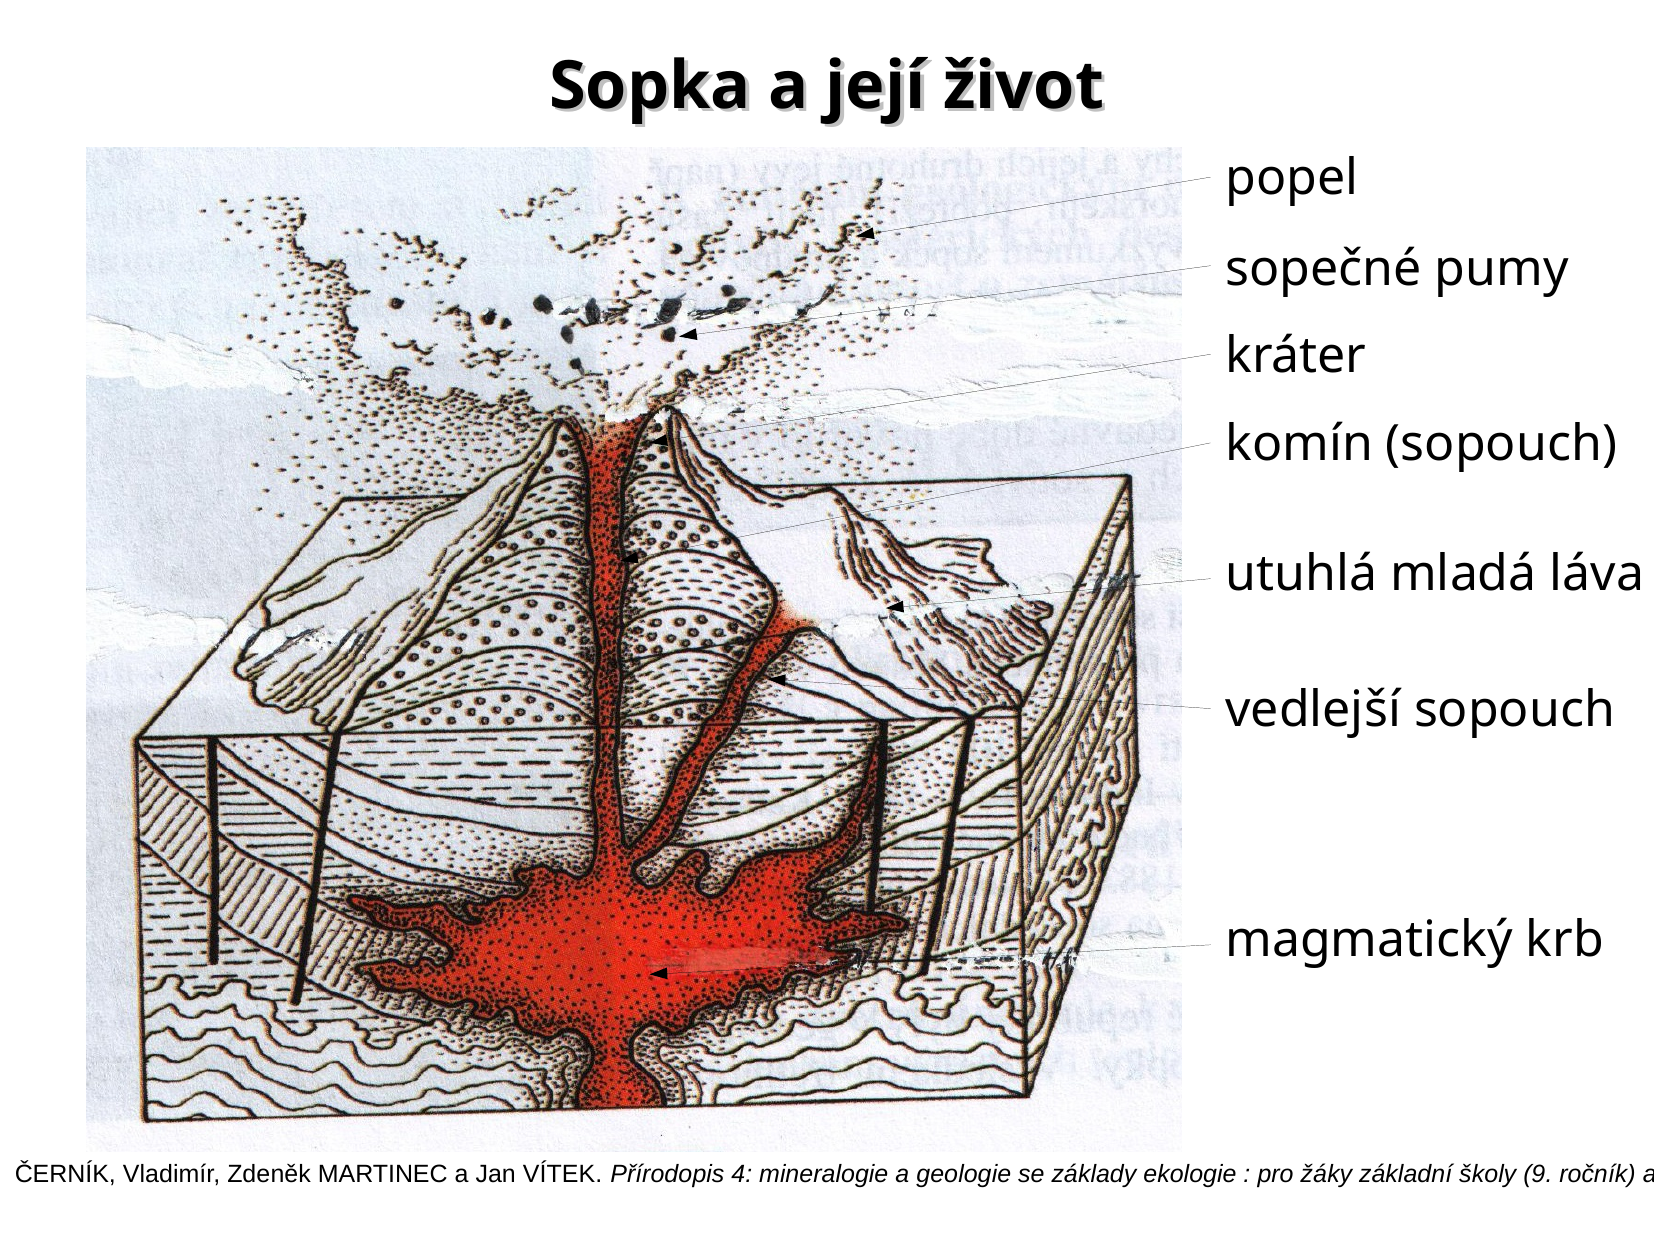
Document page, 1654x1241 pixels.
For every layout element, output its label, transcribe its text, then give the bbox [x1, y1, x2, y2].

text_box popel [1210, 133, 1595, 219]
text_box vedlejší sopouch [1210, 665, 1625, 751]
text_box Sopka a její život [59, 29, 1595, 138]
text_box ČERNÍK, Vladimír, Zdeněk MARTINEC a Jan VÍTEK. Přírodopis 4: mineralogie a geologie se základy ekologie : pro žáky základní školy (9. ročník) a nižší ročníky víceletých gymnázií. 2. vyd. Překlad Pavel Kaas. Praha: SPN - pedagogické nakladatelství, 2004, 87 s. ISBN 80-723-5261-X. [0, 1152, 1654, 1224]
picture [86, 147, 1182, 1152]
text_box sopečné pumy [1210, 224, 1595, 310]
text_box kráter [1210, 311, 1595, 396]
text_box komín (sopouch) [1210, 399, 1625, 485]
text_box magmatický krb [1210, 895, 1625, 981]
text_box utuhlá mladá láva [1210, 529, 1654, 615]
